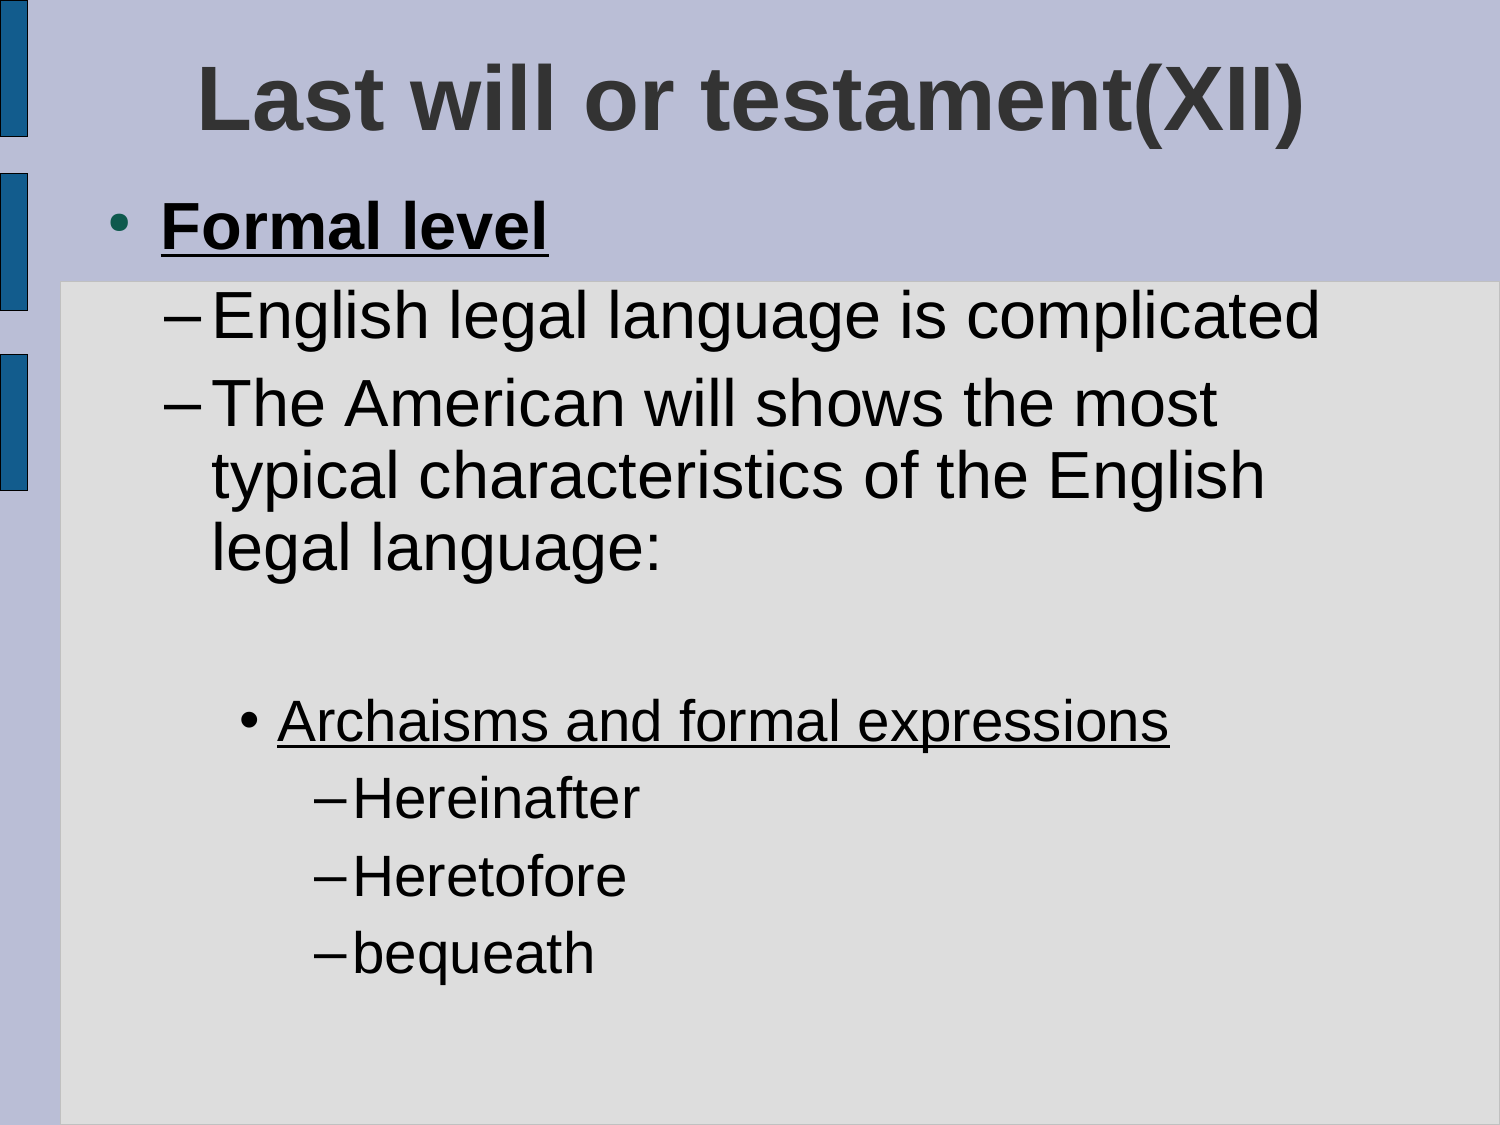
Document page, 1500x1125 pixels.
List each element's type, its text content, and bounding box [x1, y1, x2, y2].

title Last will or testament(XII) [76, 0, 1427, 188]
list Formal level English legal language is complicated The American will shows the most typical characteristics of the English legal language: Archaisms and formal expressions Hereinafter Heretofore bequeath [75, 184, 1426, 1005]
